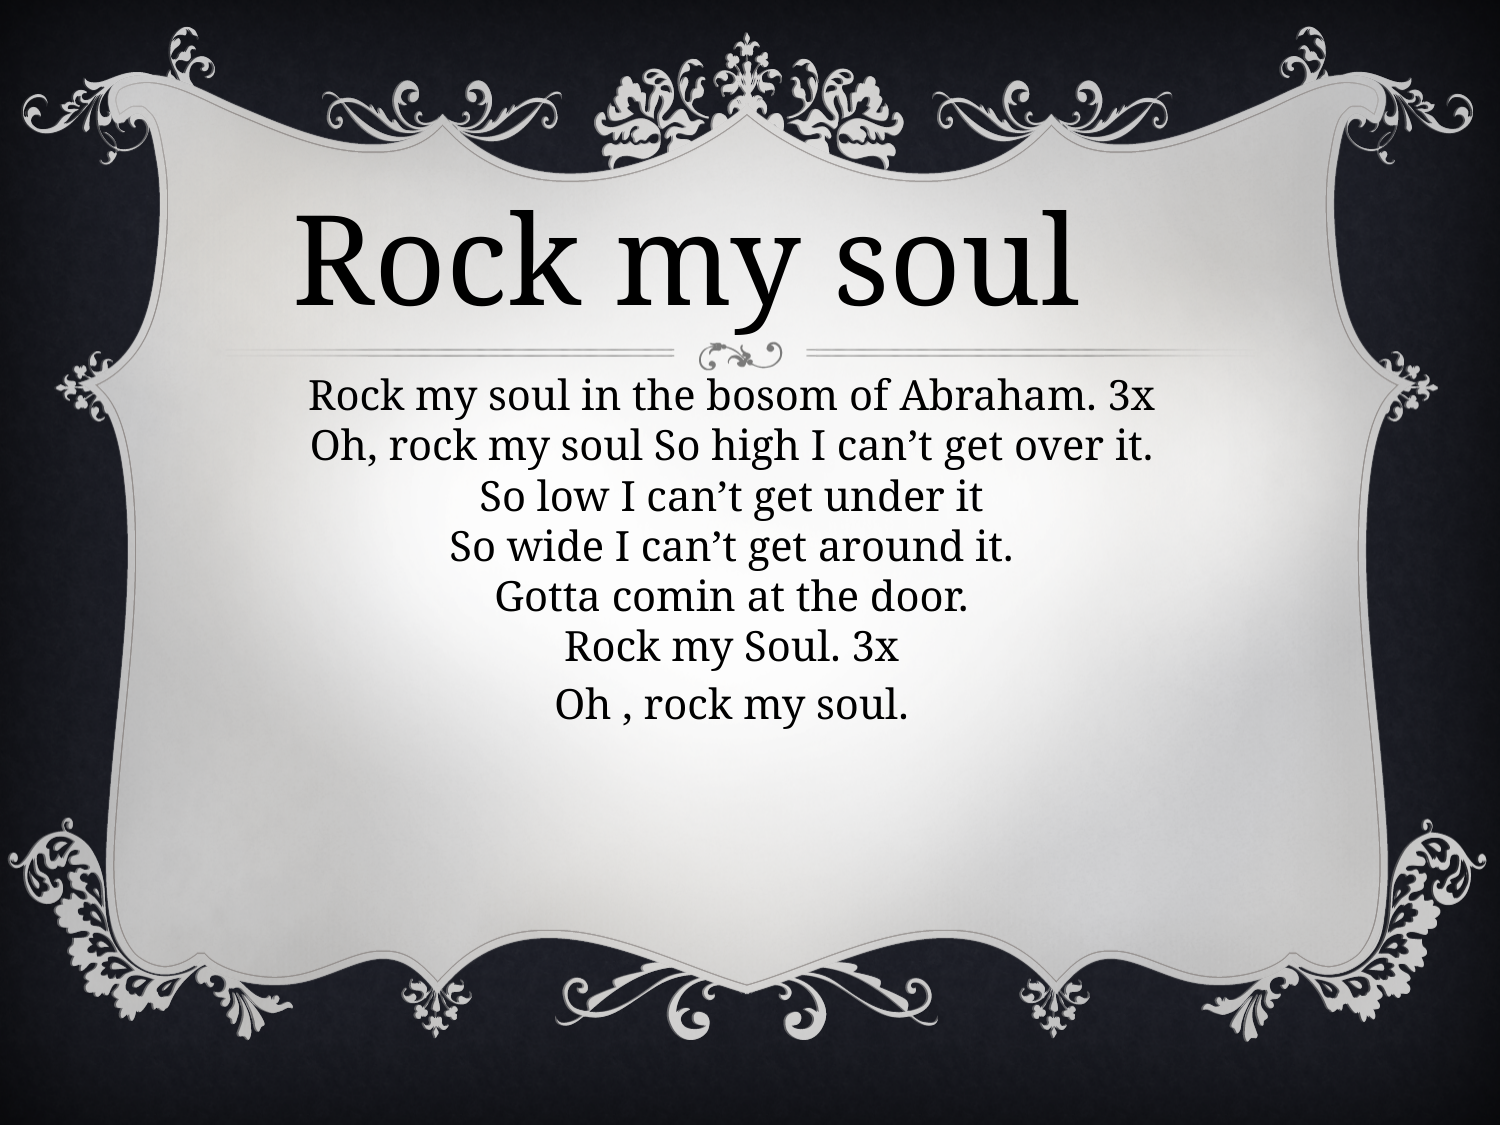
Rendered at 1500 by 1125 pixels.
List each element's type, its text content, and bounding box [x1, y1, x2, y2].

picture [0, 0, 1500, 1125]
list Rock my soul in the bosom of Abraham. 3x Oh, rock my soul So high I can’t get over it. So low I can’t get under it So wide I can’t get around it. Gotta comin at the door. Rock my Soul. 3x Oh , rock my soul. [206, 361, 1257, 1042]
text_box Rock my soul [277, 172, 1128, 338]
